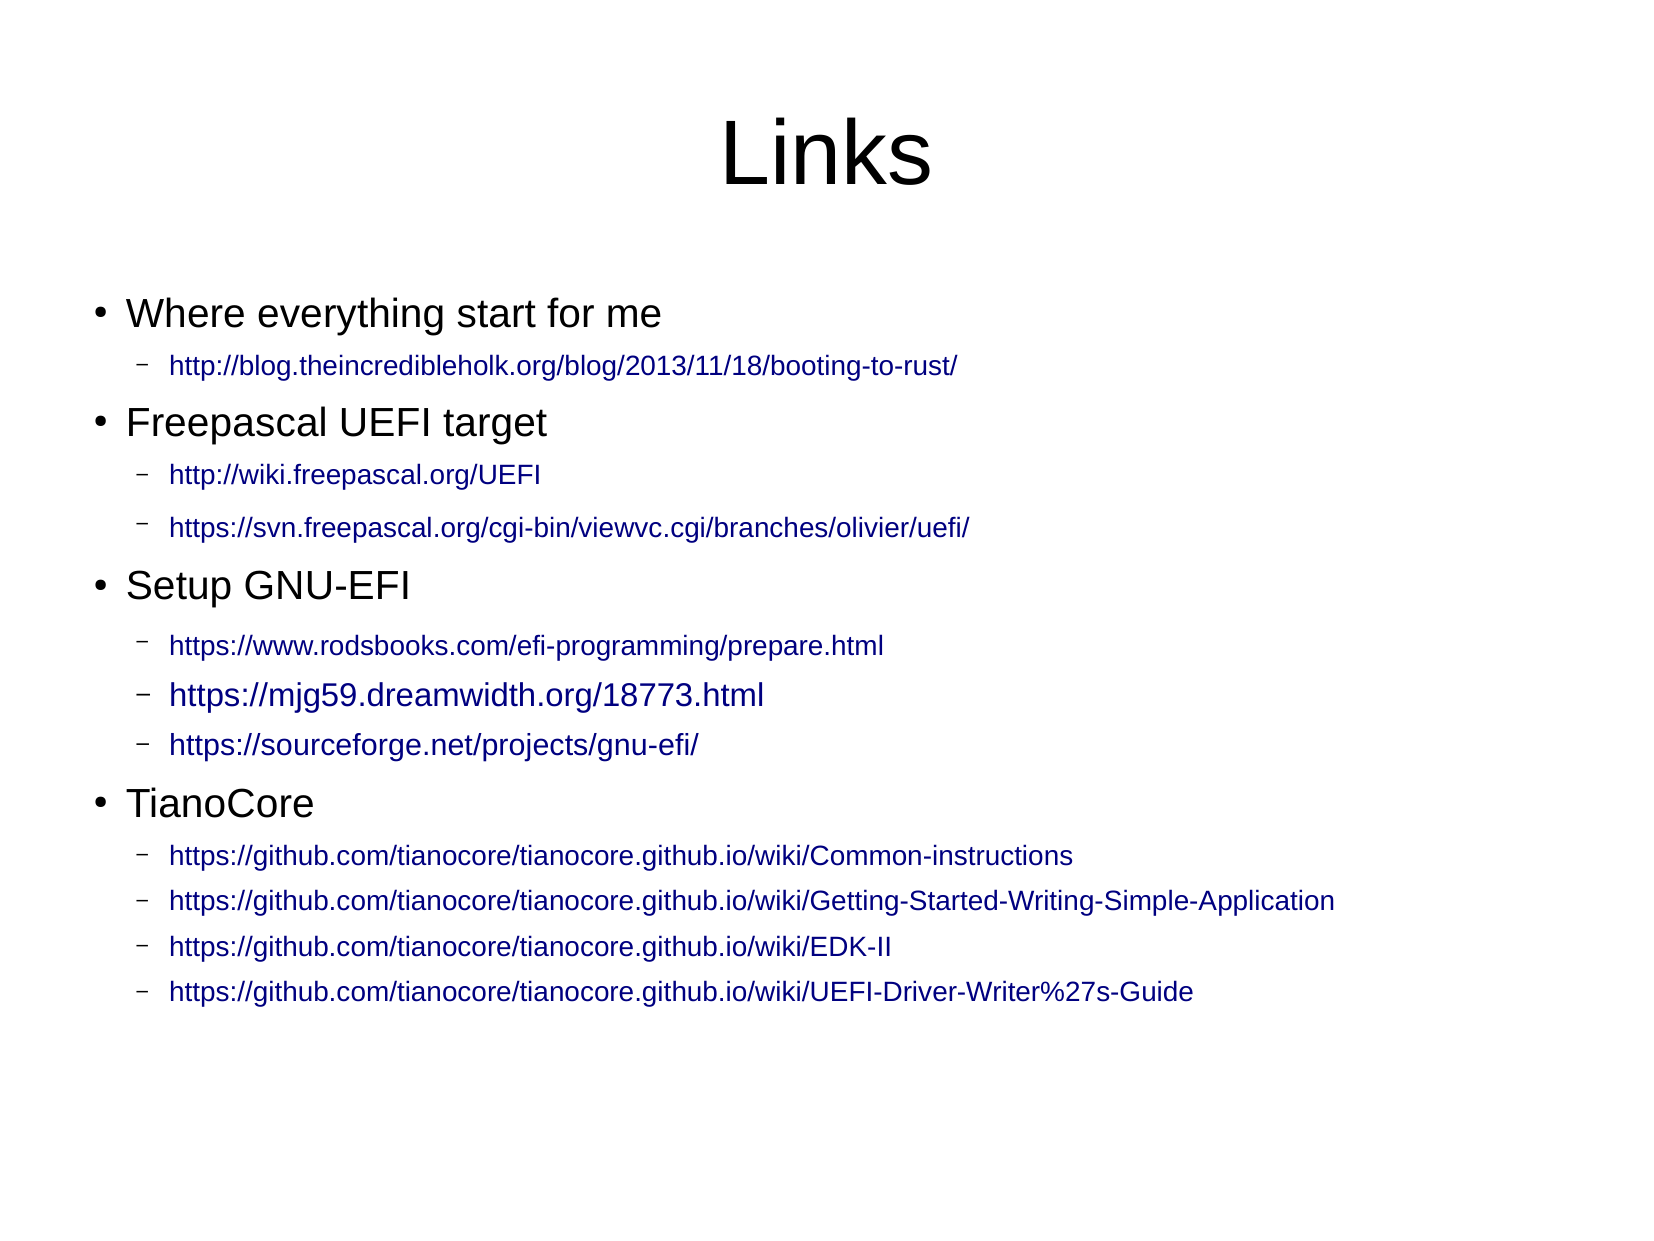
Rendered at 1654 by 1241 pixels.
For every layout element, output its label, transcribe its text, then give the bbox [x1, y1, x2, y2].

list Where everything start for me http://blog.theincredibleholk.org/blog/2013/11/18/booting-to-rust/ Freepascal UEFI target http://wiki.freepascal.org/UEFI https://svn.freepascal.org/cgi-bin/viewvc.cgi/branches/olivier/uefi/ Setup GNU-EFI https://www.rodsbooks.com/efi-programming/prepare.html https://mjg59.dreamwidth.org/18773.html https://sourceforge.net/projects/gnu-efi/ TianoCore https://github.com/tianocore/tianocore.github.io/wiki/Common-instructions https://github.com/tianocore/tianocore.github.io/wiki/Getting-Started-Writing-Simple-Application https://github.com/tianocore/tianocore.github.io/wiki/EDK-II https://github.com/tianocore/tianocore.github.io/wiki/UEFI-Driver-Writer%27s-Guide [82, 290, 1571, 1010]
title Links [82, 49, 1571, 257]
